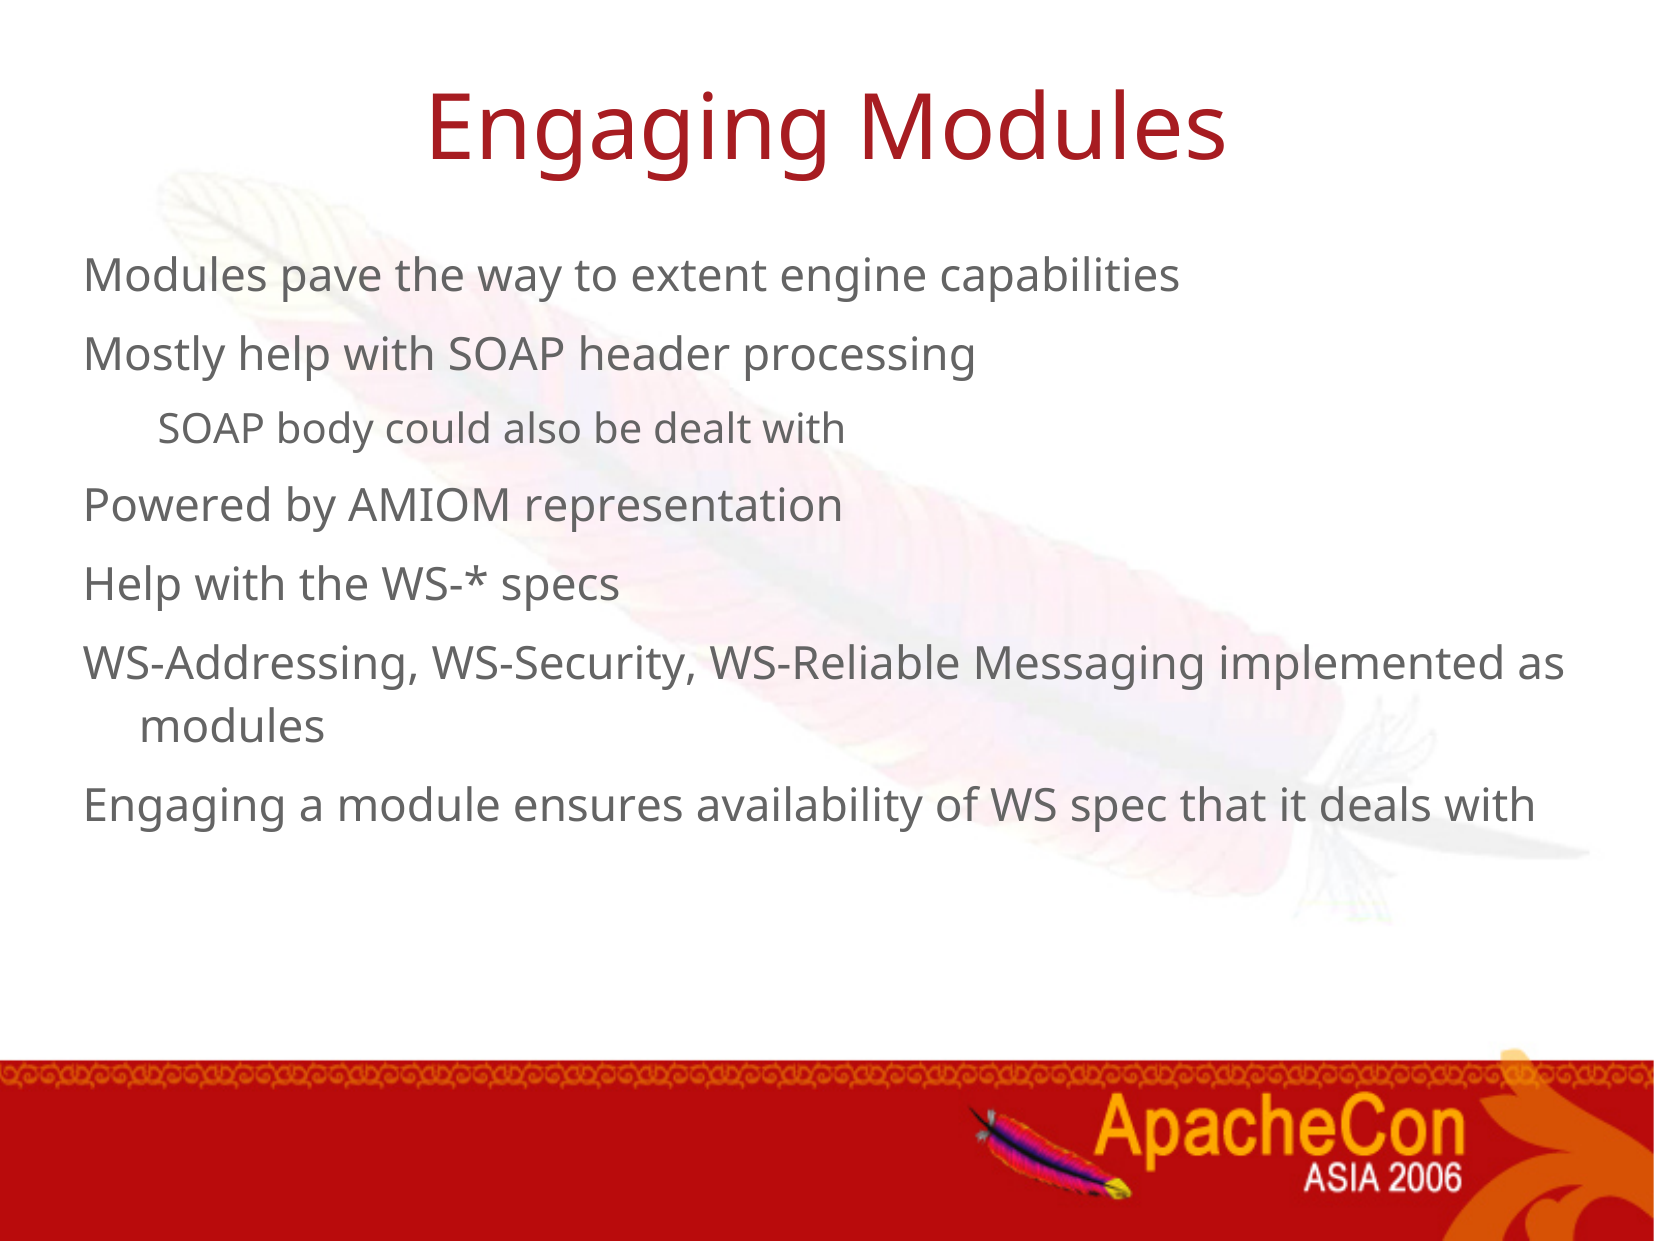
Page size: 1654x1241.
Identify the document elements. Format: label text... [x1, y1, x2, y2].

list Modules pave the way to extent engine capabilities Mostly help with SOAP header processing SOAP body could also be dealt with Powered by AMIOM representation Help with the WS-* specs WS-Addressing, WS-Security, WS-Reliable Messaging implemented as modules Engaging a module ensures availability of WS spec that it deals with [82, 242, 1571, 985]
picture [0, 0, 1654, 1241]
title Engaging Modules [82, 20, 1571, 228]
